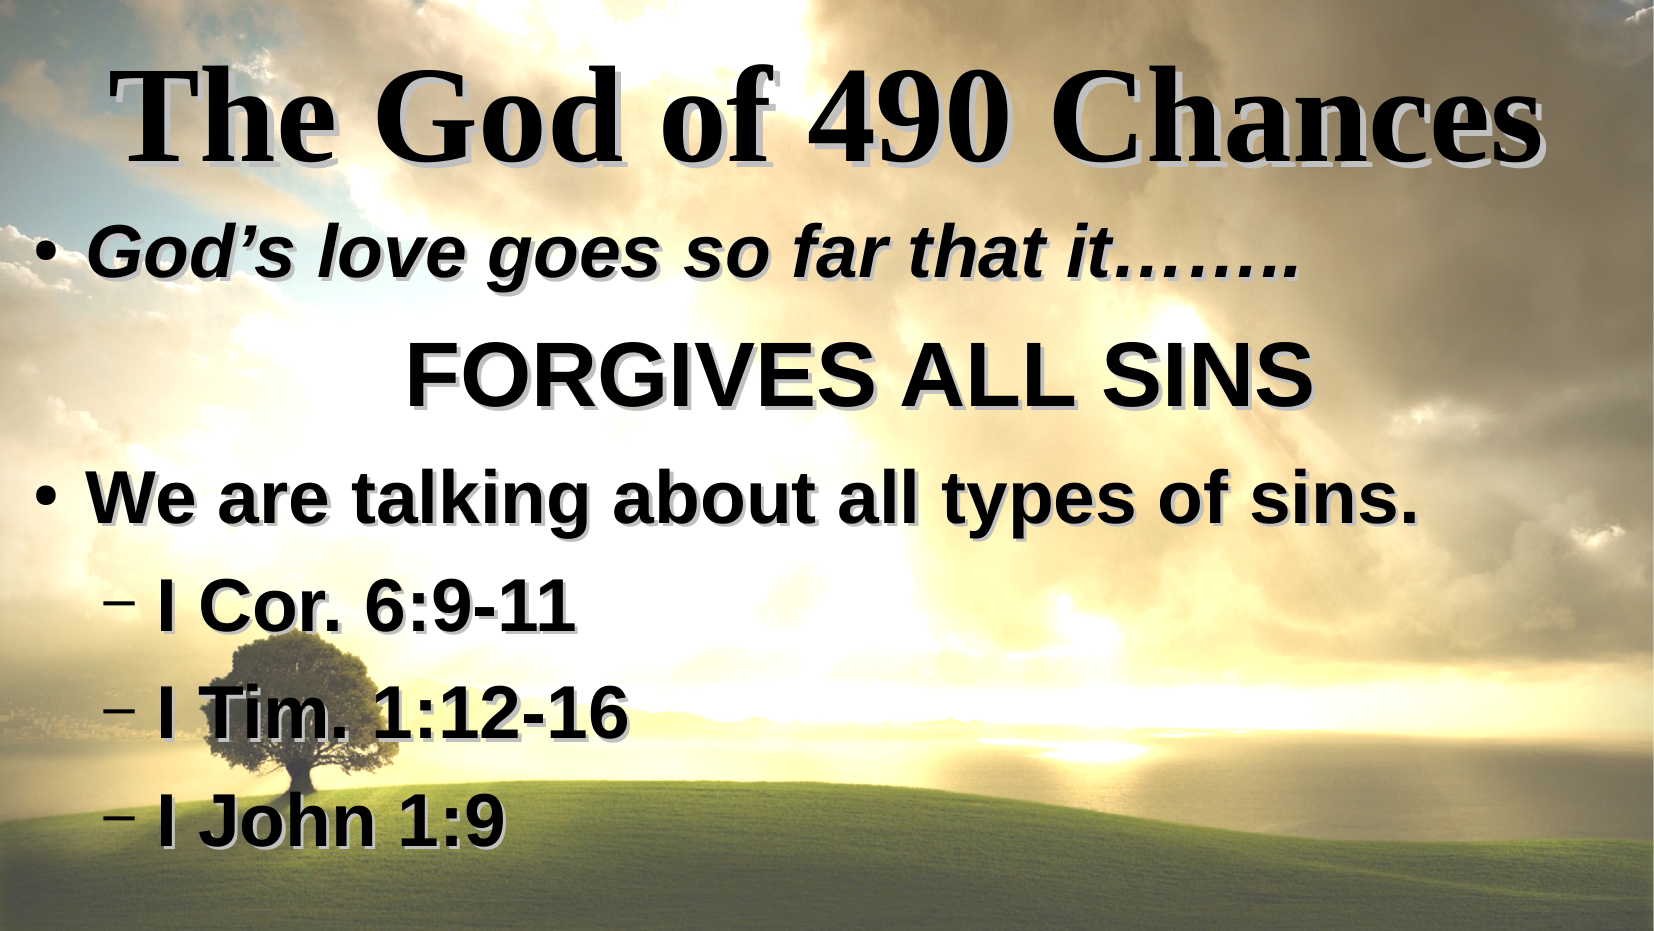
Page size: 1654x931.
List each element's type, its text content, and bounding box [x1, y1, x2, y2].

title The God of 490 Chances [82, 37, 1571, 193]
picture [0, 0, 1654, 931]
list God’s love goes so far that it…….. FORGIVES ALL SINS We are talking about all types of sins. I Cor. 6:9-11 I Tim. 1:12-16 I John 1:9 [15, 210, 1636, 916]
